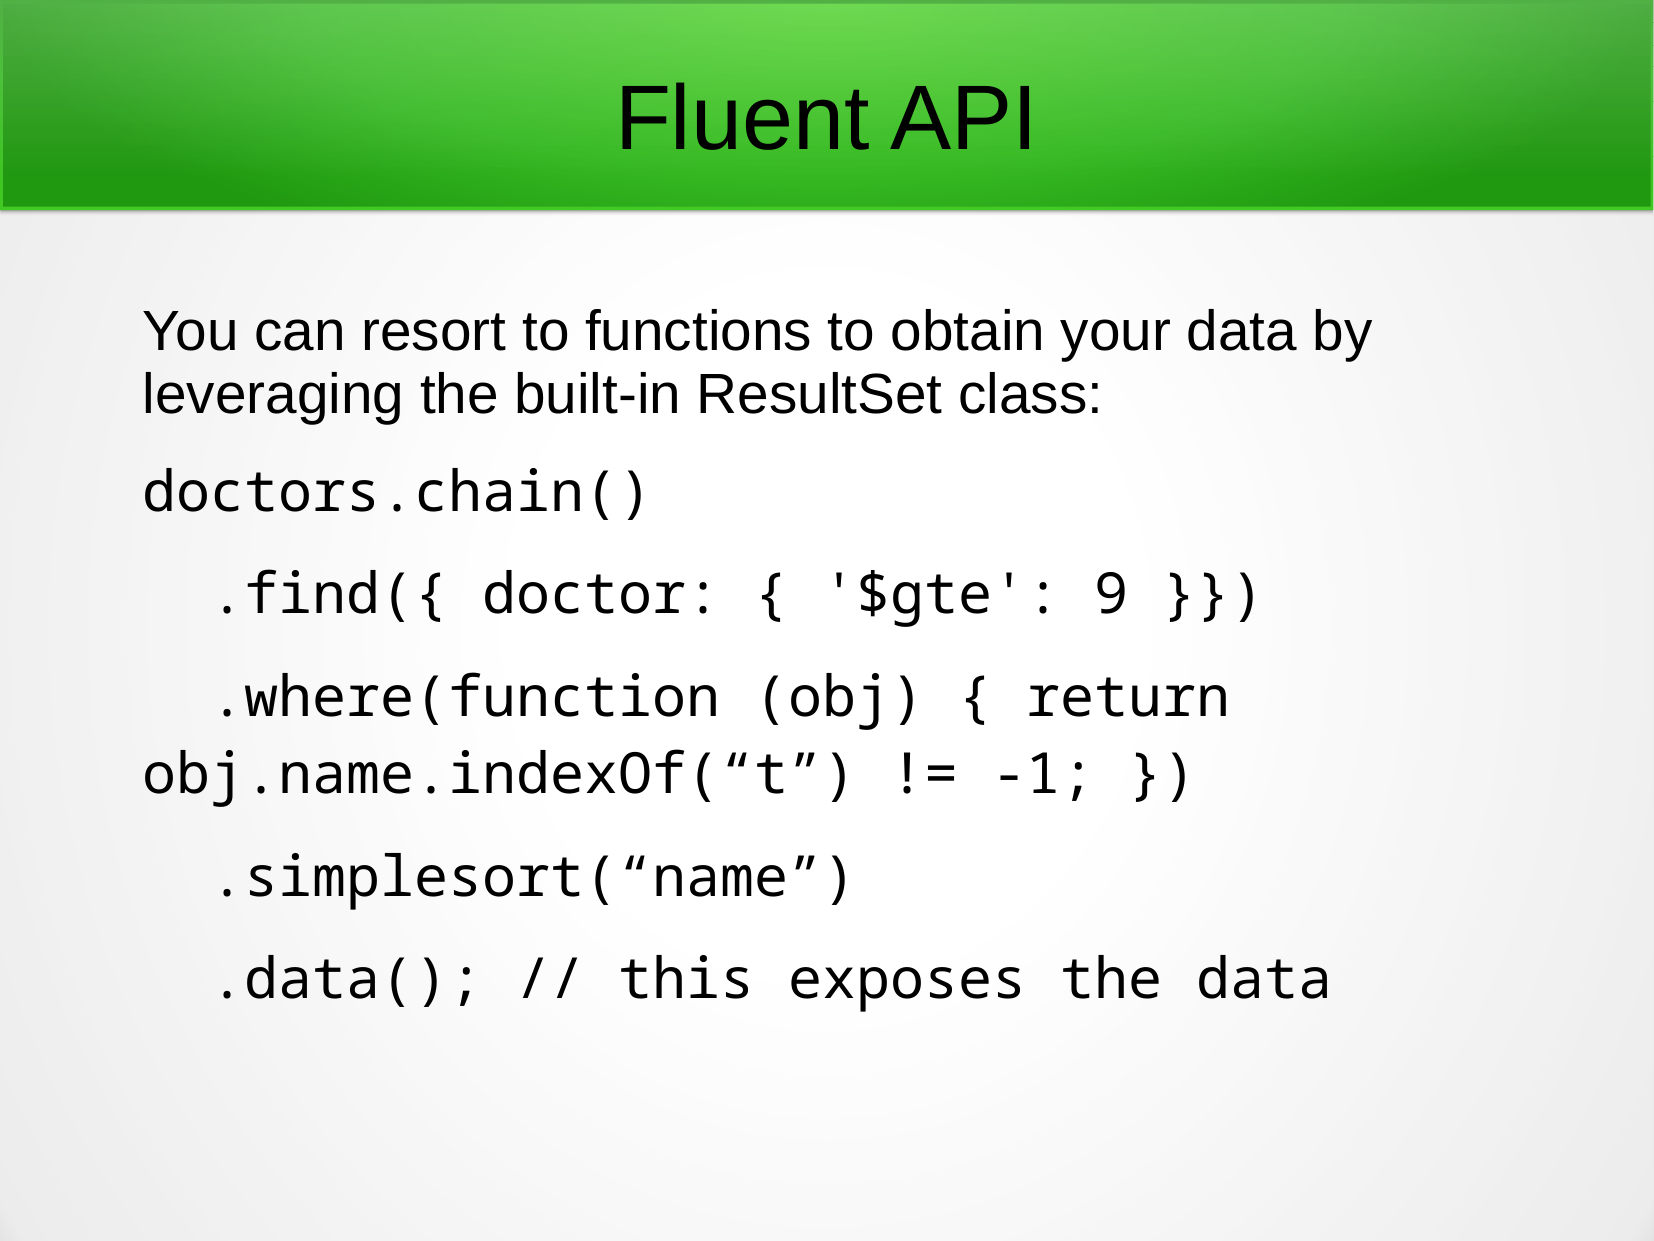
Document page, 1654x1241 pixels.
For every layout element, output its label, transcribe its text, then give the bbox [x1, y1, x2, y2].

title Fluent API [82, 47, 1571, 189]
list You can resort to functions to obtain your data by leveraging the built-in ResultSet class: doctors.chain() .find({ doctor: { '$gte': 9 }}) .where(function (obj) { return obj.name.indexOf(“t”) != -1; }) .simplesort(“name”) .data(); // this exposes the data [82, 299, 1571, 1019]
